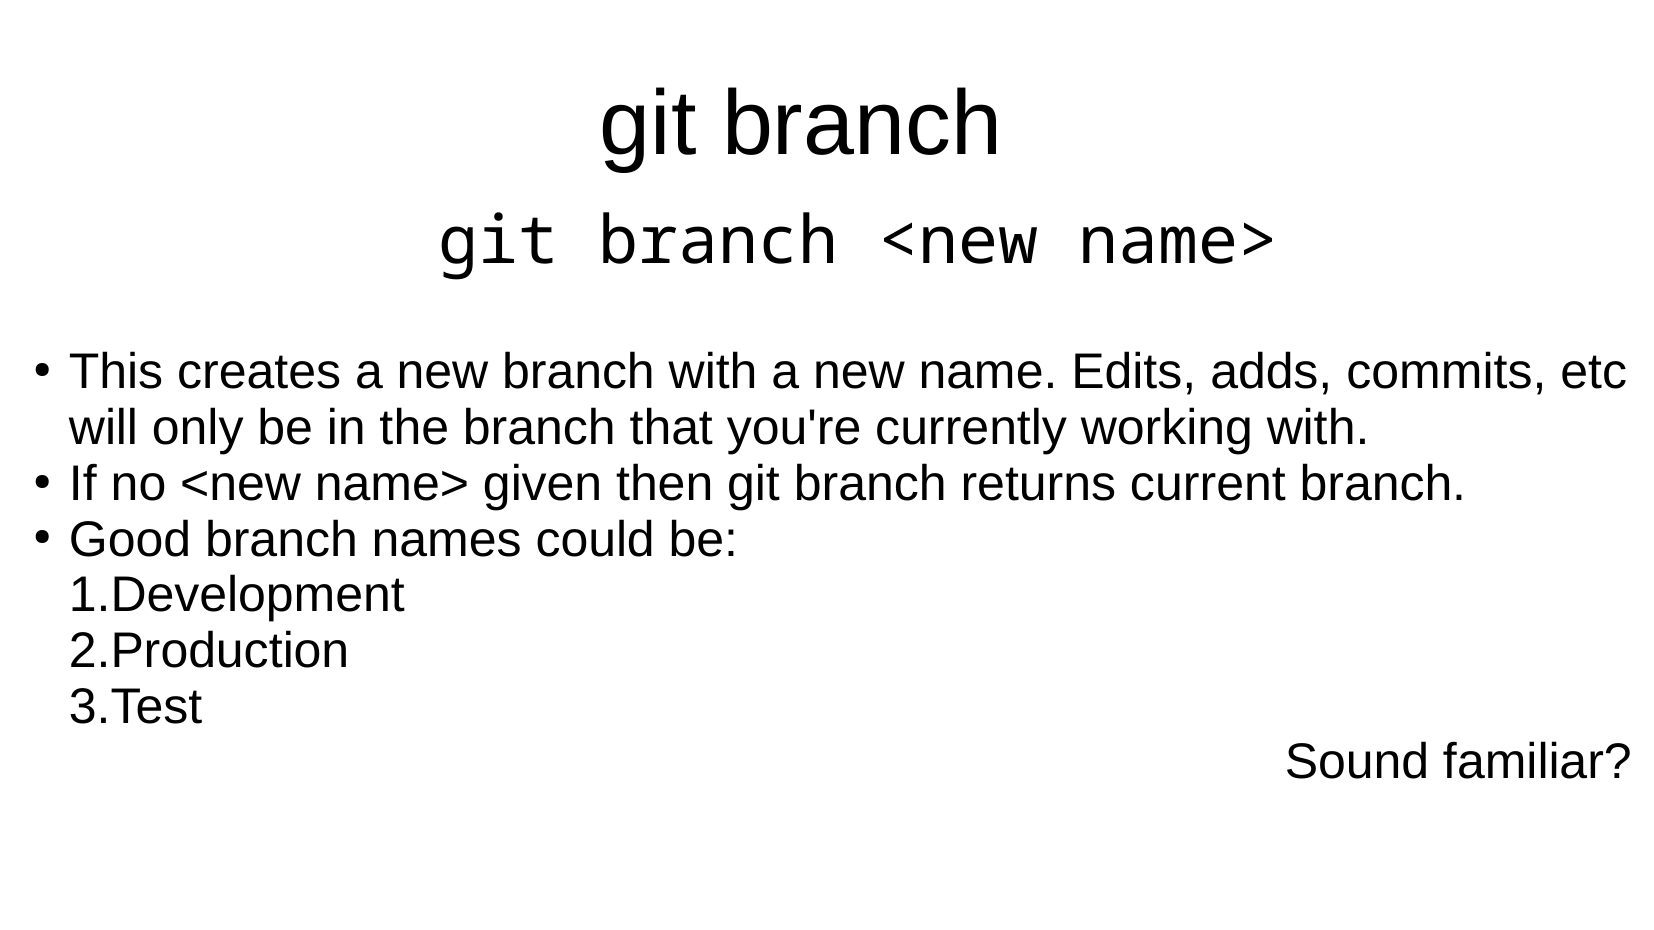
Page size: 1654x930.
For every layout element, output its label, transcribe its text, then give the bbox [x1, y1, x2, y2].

text_box This creates a new branch with a new name. Edits, adds, commits, etc will only be in the branch that you're currently working with. If no <new name> given then git branch returns current branch. Good branch names could be: Development Production Test Sound familiar? [18, 336, 1647, 802]
list git branch <new name> [439, 192, 1445, 316]
title git branch [57, 44, 1546, 201]
